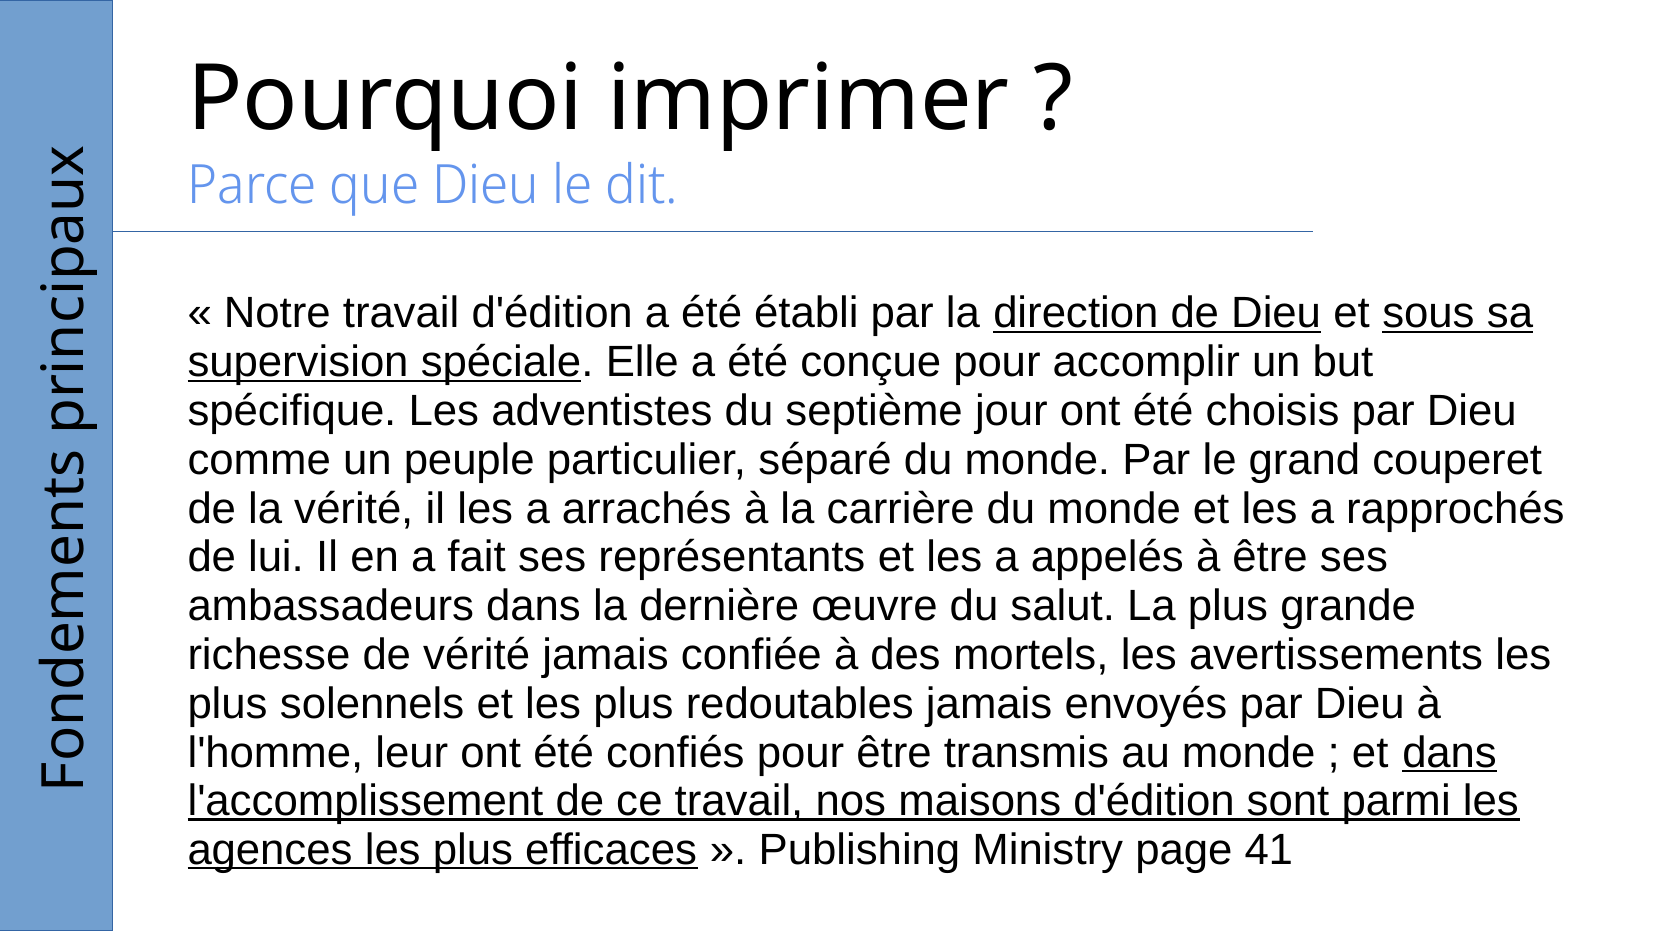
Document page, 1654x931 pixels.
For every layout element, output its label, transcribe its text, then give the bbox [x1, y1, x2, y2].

text_box Fondements principaux [13, 37, 105, 901]
text_box [0, 0, 113, 931]
title Pourquoi imprimer ? [187, 33, 1571, 125]
subtitle « Notre travail d'édition a été établi par la direction de Dieu et sous sa supervision spéciale. Elle a été conçue pour accomplir un but spécifique. Les adventistes du septième jour ont été choisis par Dieu comme un peuple particulier, séparé du monde. Par le grand couperet de la vérité, il les a arrachés à la carrière du monde et les a rapprochés de lui. Il en a fait ses représentants et les a appelés à être ses ambassadeurs dans la dernière œuvre du salut. La plus grande richesse de vérité jamais confiée à des mortels, les avertissements les plus solennels et les plus redoutables jamais envoyés par Dieu à l'homme, leur ont été confiés pour être transmis au monde ; et dans l'accomplissement de ce travail, nos maisons d'édition sont parmi les agences les plus efficaces ». Publishing Ministry page 41 [187, 288, 1576, 874]
title Parce que Dieu le dit. [187, 125, 1571, 239]
